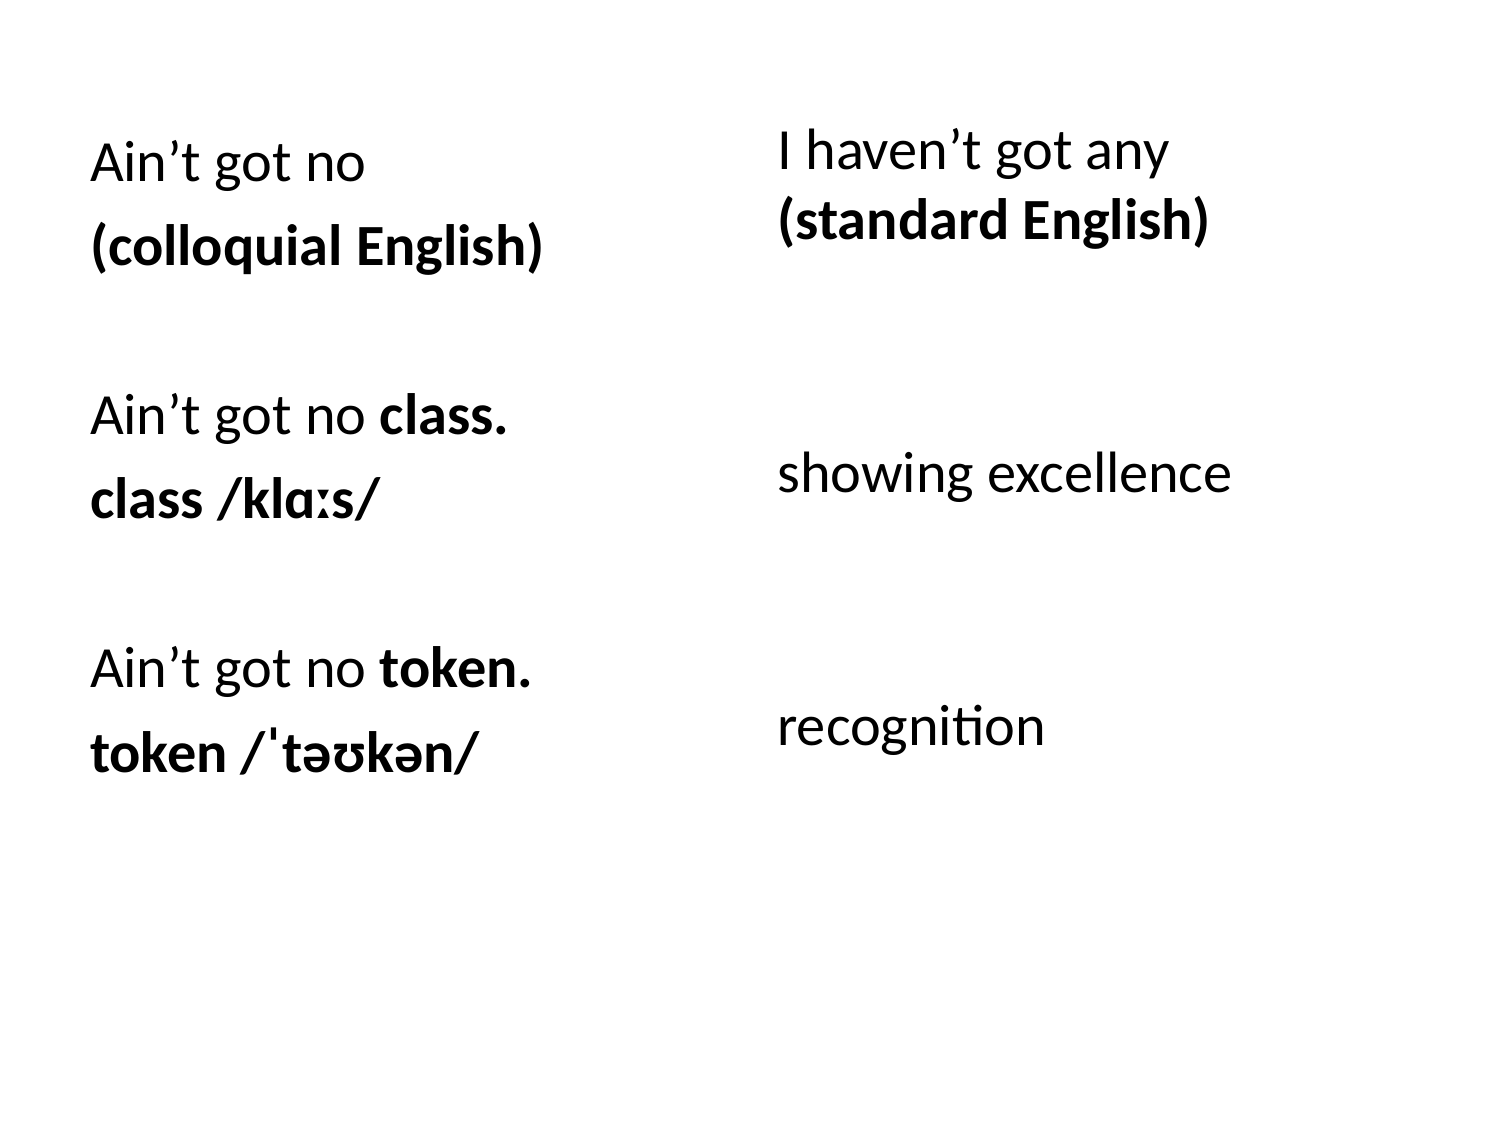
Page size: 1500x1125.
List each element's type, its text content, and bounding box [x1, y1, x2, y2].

list Ain’t got no (colloquial English) Ain’t got no class. class /klɑːs/ Ain’t got no token. token /ˈtəʊkən/ [75, 30, 738, 1005]
list I haven’t got any (standard English) showing excellence recognition [762, 19, 1426, 1005]
